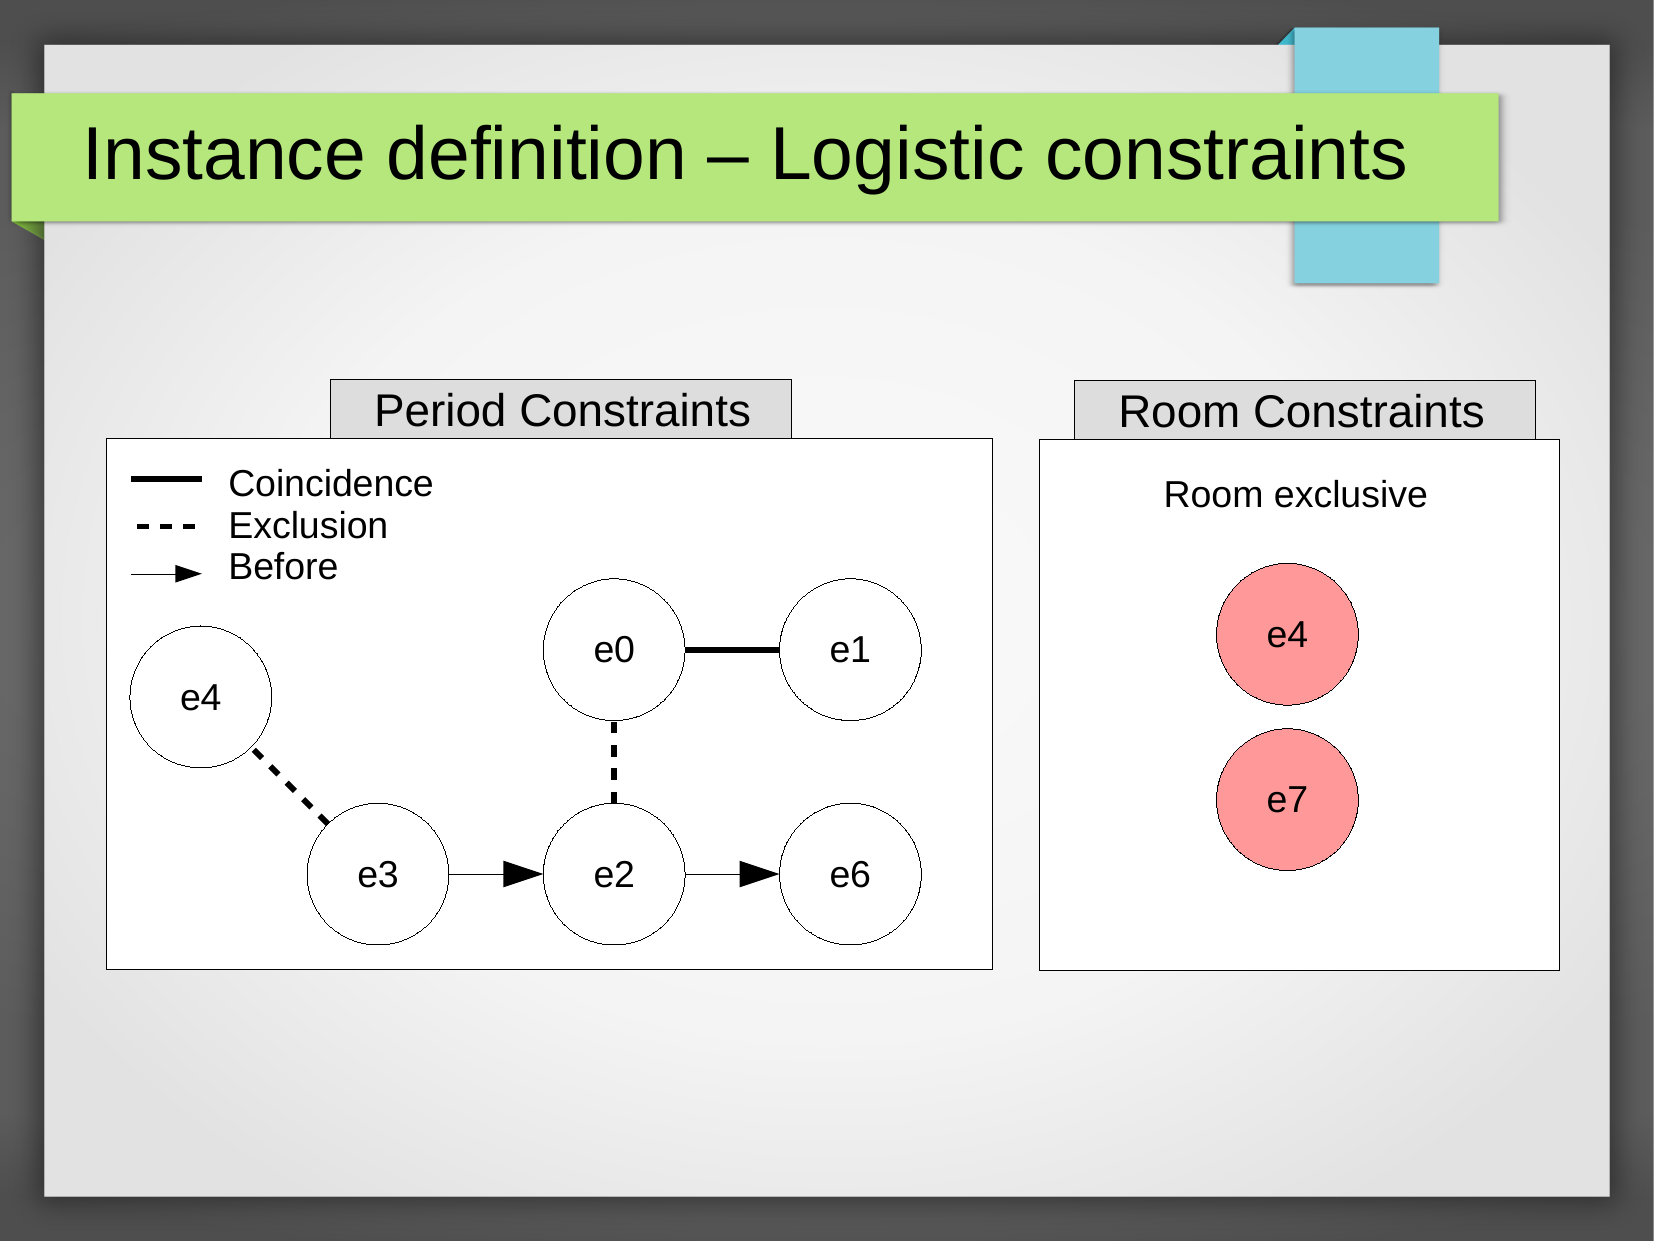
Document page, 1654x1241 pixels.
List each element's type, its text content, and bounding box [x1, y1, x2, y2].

text_box e7 [1216, 728, 1359, 871]
text_box e6 [779, 803, 922, 945]
text_box Coincidence Exclusion Before [213, 454, 449, 596]
text_box Room Constraints [1103, 379, 1524, 446]
text_box e0 [543, 578, 686, 721]
text_box e4 [1216, 563, 1359, 706]
text_box [106, 379, 993, 970]
text_box Room exclusive [1148, 466, 1443, 541]
text_box [1039, 380, 1560, 971]
title Instance definition – Logistic constraints [82, 94, 1441, 213]
text_box e4 [129, 625, 272, 768]
text_box e2 [543, 803, 686, 945]
text_box Period Constraints [359, 377, 780, 445]
text_box e3 [307, 803, 449, 945]
text_box e1 [779, 578, 922, 721]
picture [0, 0, 1654, 1241]
